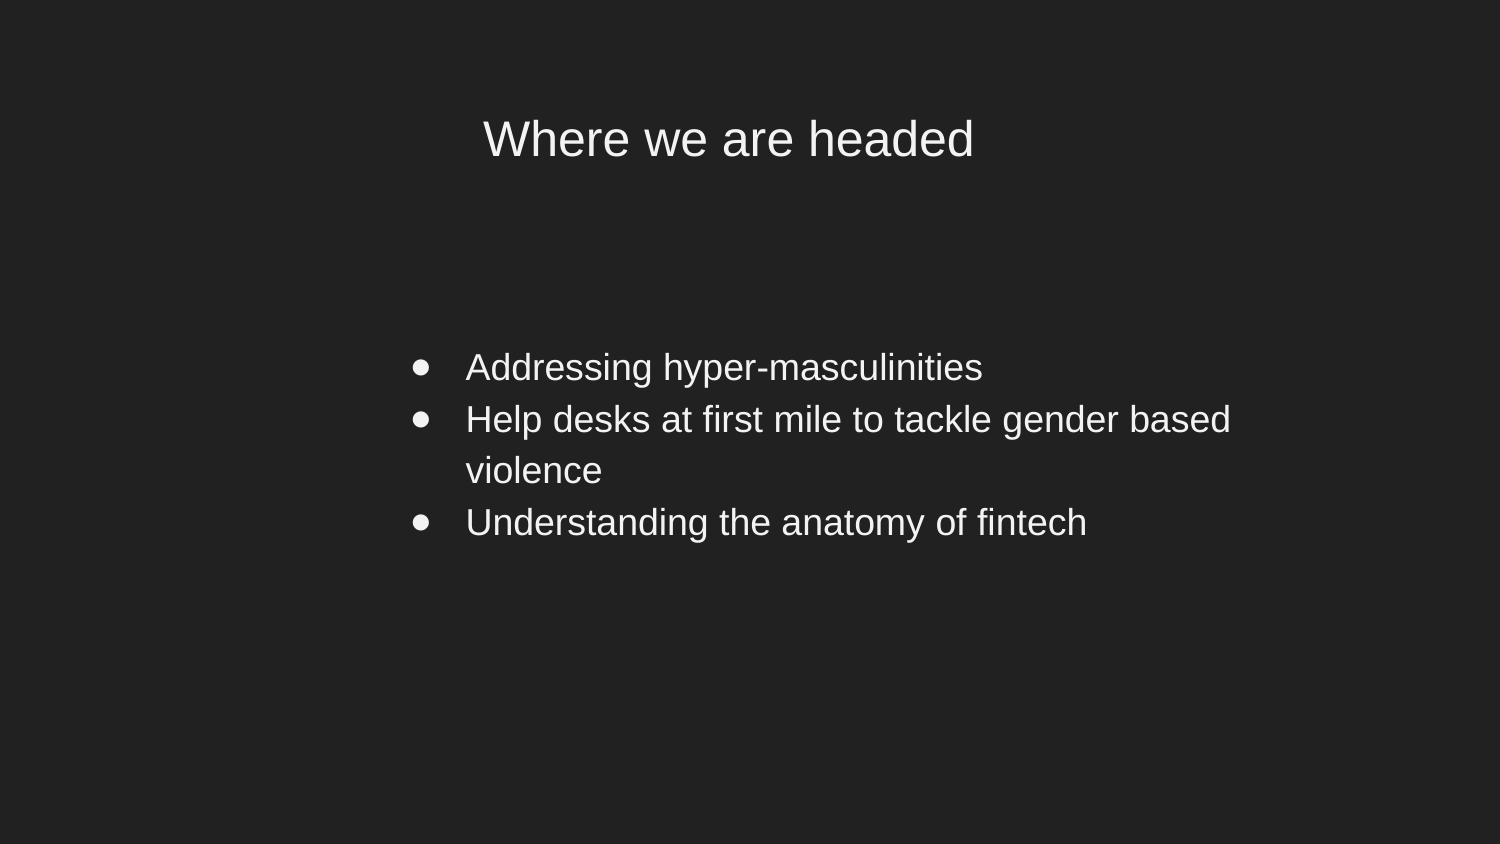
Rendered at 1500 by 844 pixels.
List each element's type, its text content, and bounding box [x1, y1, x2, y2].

text_box Addressing hyper-masculinities Help desks at first mile to tackle gender based violence Understanding the anatomy of fintech [375, 219, 1252, 582]
text_box Where we are headed [0, 49, 1500, 135]
